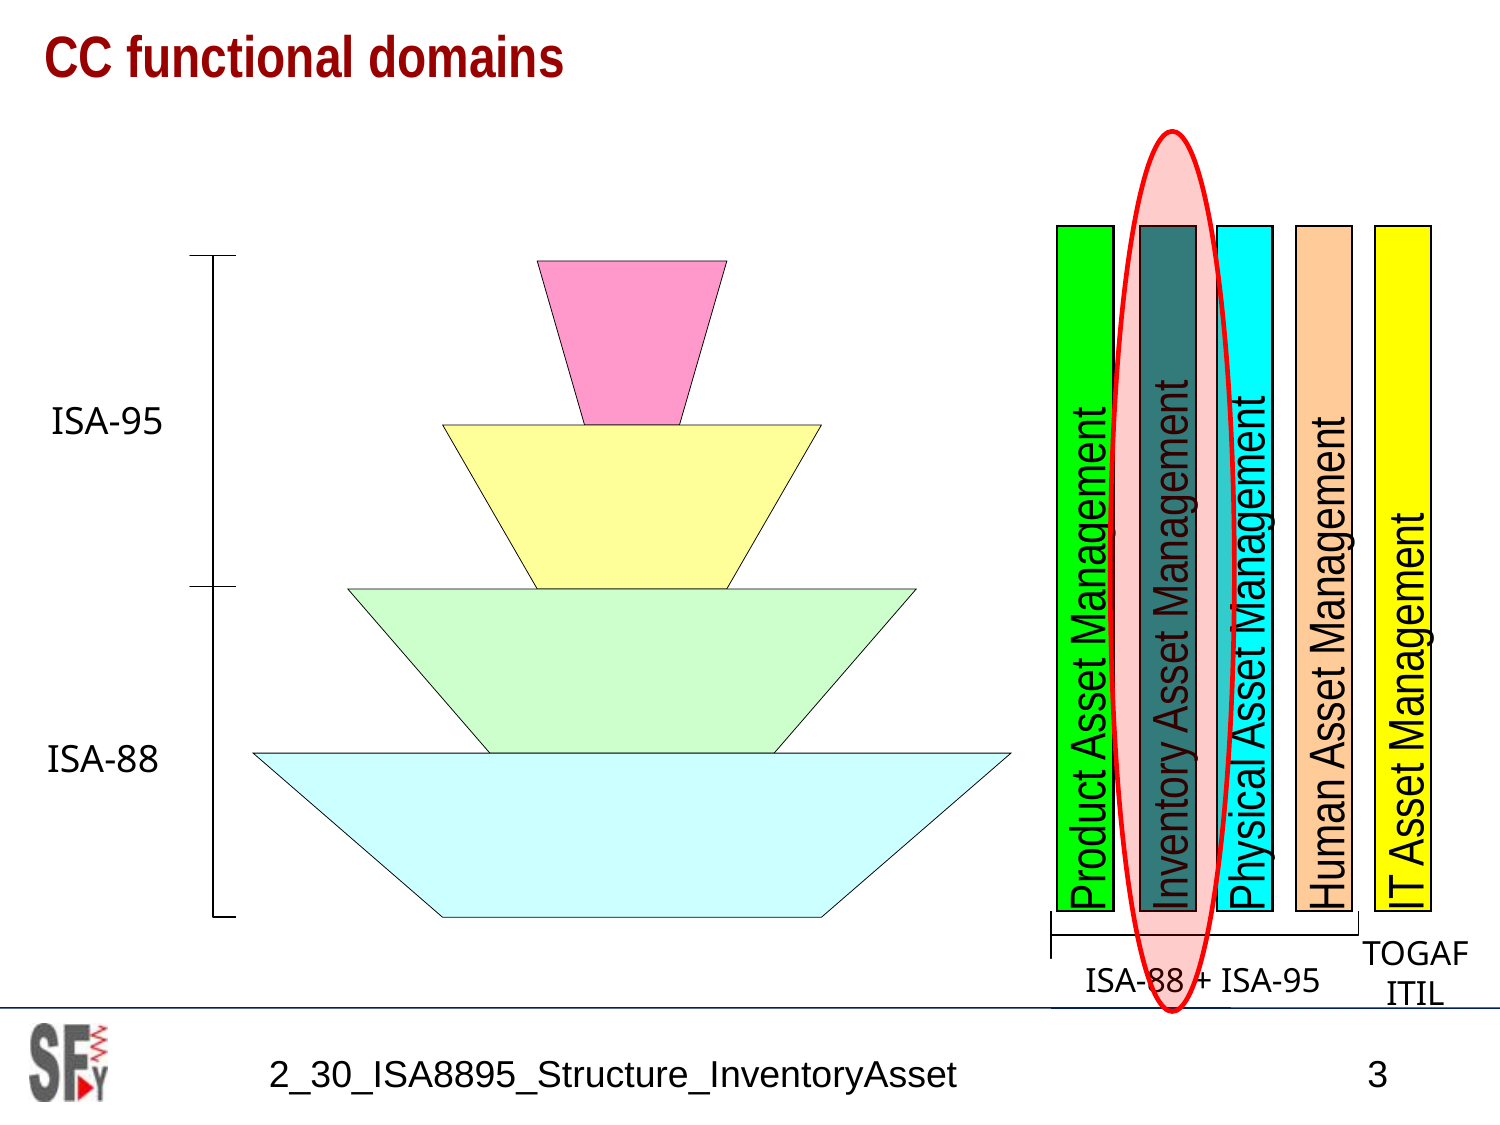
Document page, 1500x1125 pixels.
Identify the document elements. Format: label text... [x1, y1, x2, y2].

slide_number <numéro> [1352, 1034, 1490, 1103]
title CC functional domains [29, 12, 1471, 138]
text_box ISA-95 [51, 381, 179, 450]
text_box [253, 260, 1011, 918]
text_box ISA-88 + ISA-95 [1182, 944, 1337, 1008]
picture [29, 1023, 108, 1102]
text_box Physical Asset Management [1216, 226, 1273, 911]
footer 2_30_ISA8895_Structure_InventoryAsset [253, 1034, 1336, 1103]
text_box Human Asset Management [1296, 226, 1353, 911]
text_box TOGAF ITIL [1362, 916, 1484, 1020]
text_box ISA-88 [47, 720, 175, 788]
text_box Product Asset Management [1057, 226, 1114, 911]
text_box [1110, 131, 1235, 1012]
text_box IT Asset Management [1375, 226, 1432, 911]
text_box ISA-88 + ISA-95 [1085, 944, 1163, 1008]
